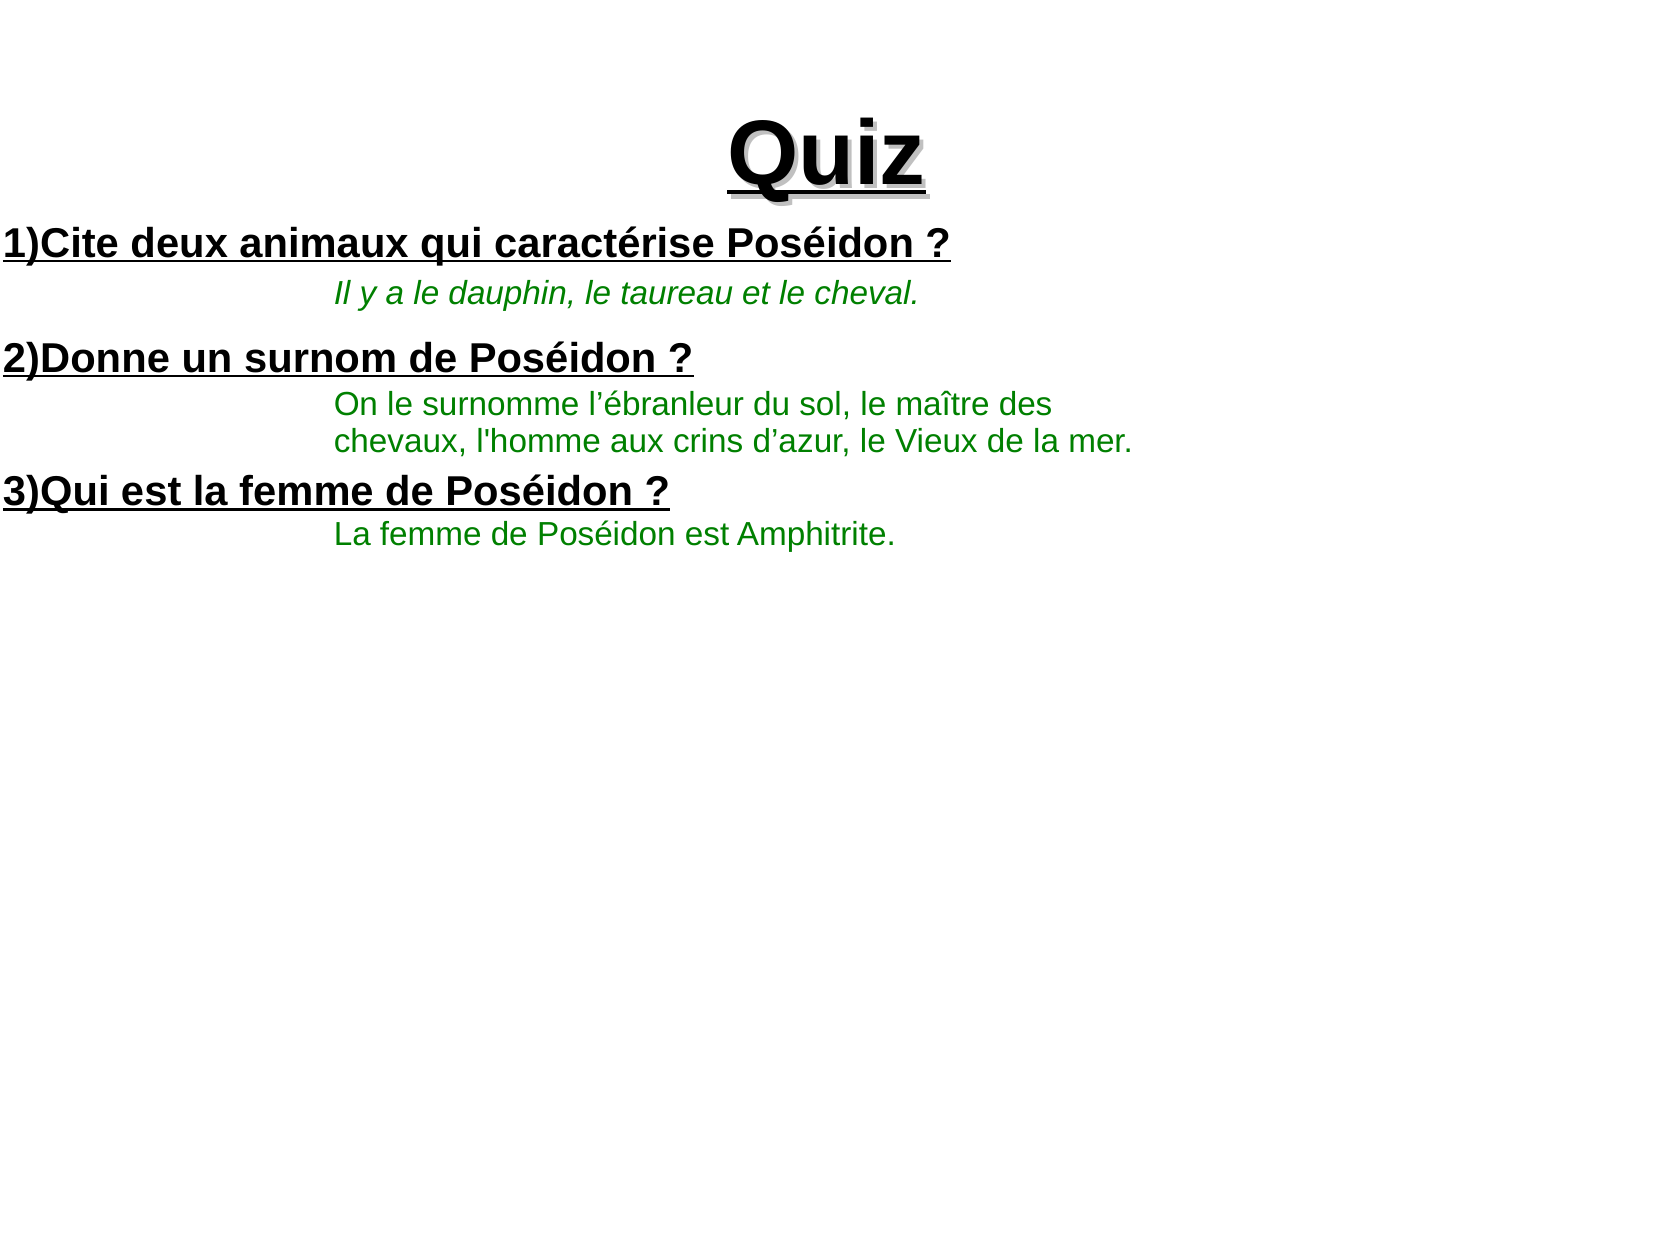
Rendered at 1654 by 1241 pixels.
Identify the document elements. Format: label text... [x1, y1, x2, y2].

text_box La femme de Poséidon est Amphitrite. [318, 507, 1371, 560]
text_box Il y a le dauphin, le taureau et le cheval. [318, 266, 1654, 319]
text_box On le surnomme l’ébranleur du sol, le maître des chevaux, l'homme aux crins d’azur, le Vieux de la mer. [318, 377, 1536, 468]
text_box 1)Cite deux animaux qui caractérise Poséidon ? [0, 212, 1560, 275]
text_box 3)Qui est la femme de Poséidon ? [0, 460, 1382, 523]
text_box 2)Donne un surnom de Poséidon ? [0, 327, 804, 390]
title Quiz [82, 49, 1571, 257]
